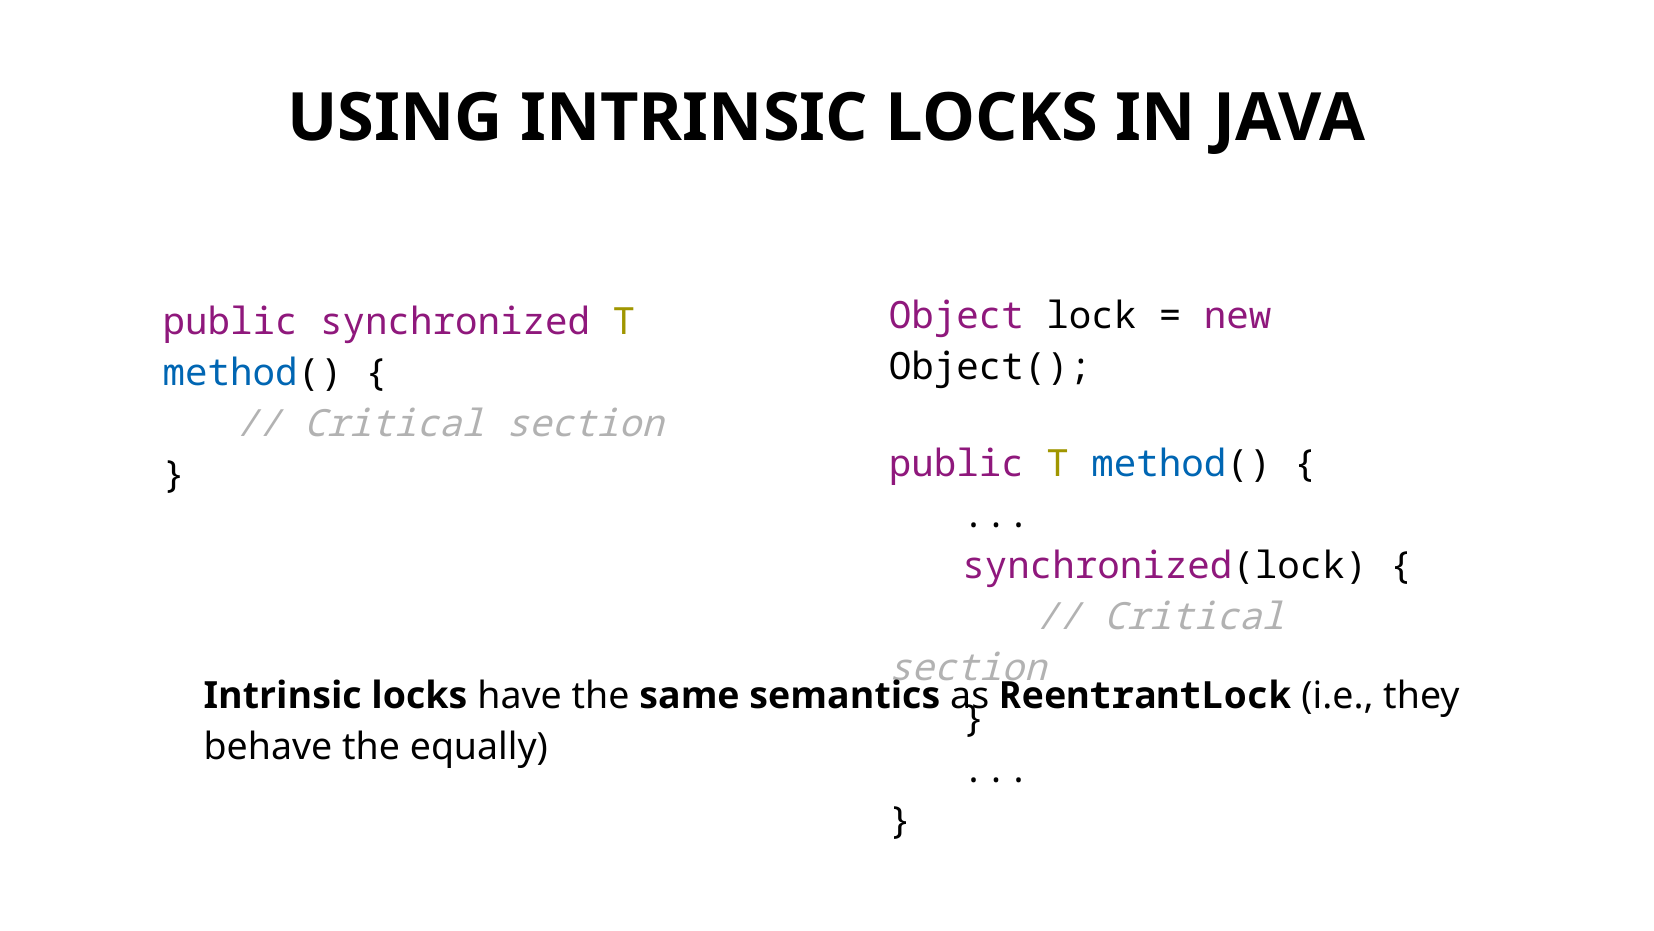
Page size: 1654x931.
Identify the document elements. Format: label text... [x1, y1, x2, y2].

title USING INTRINSIC LOCKS IN JAVA [82, 36, 1571, 193]
text_box Object lock = new Object(); public T method() { ... synchronized(lock) { // Critical section } ... } [874, 236, 1465, 620]
text_box public synchronized T method() { // Critical section } [147, 242, 780, 467]
text_box Intrinsic locks have the same semantics as ReentrantLock (i.e., they behave the equally) [188, 661, 1536, 768]
